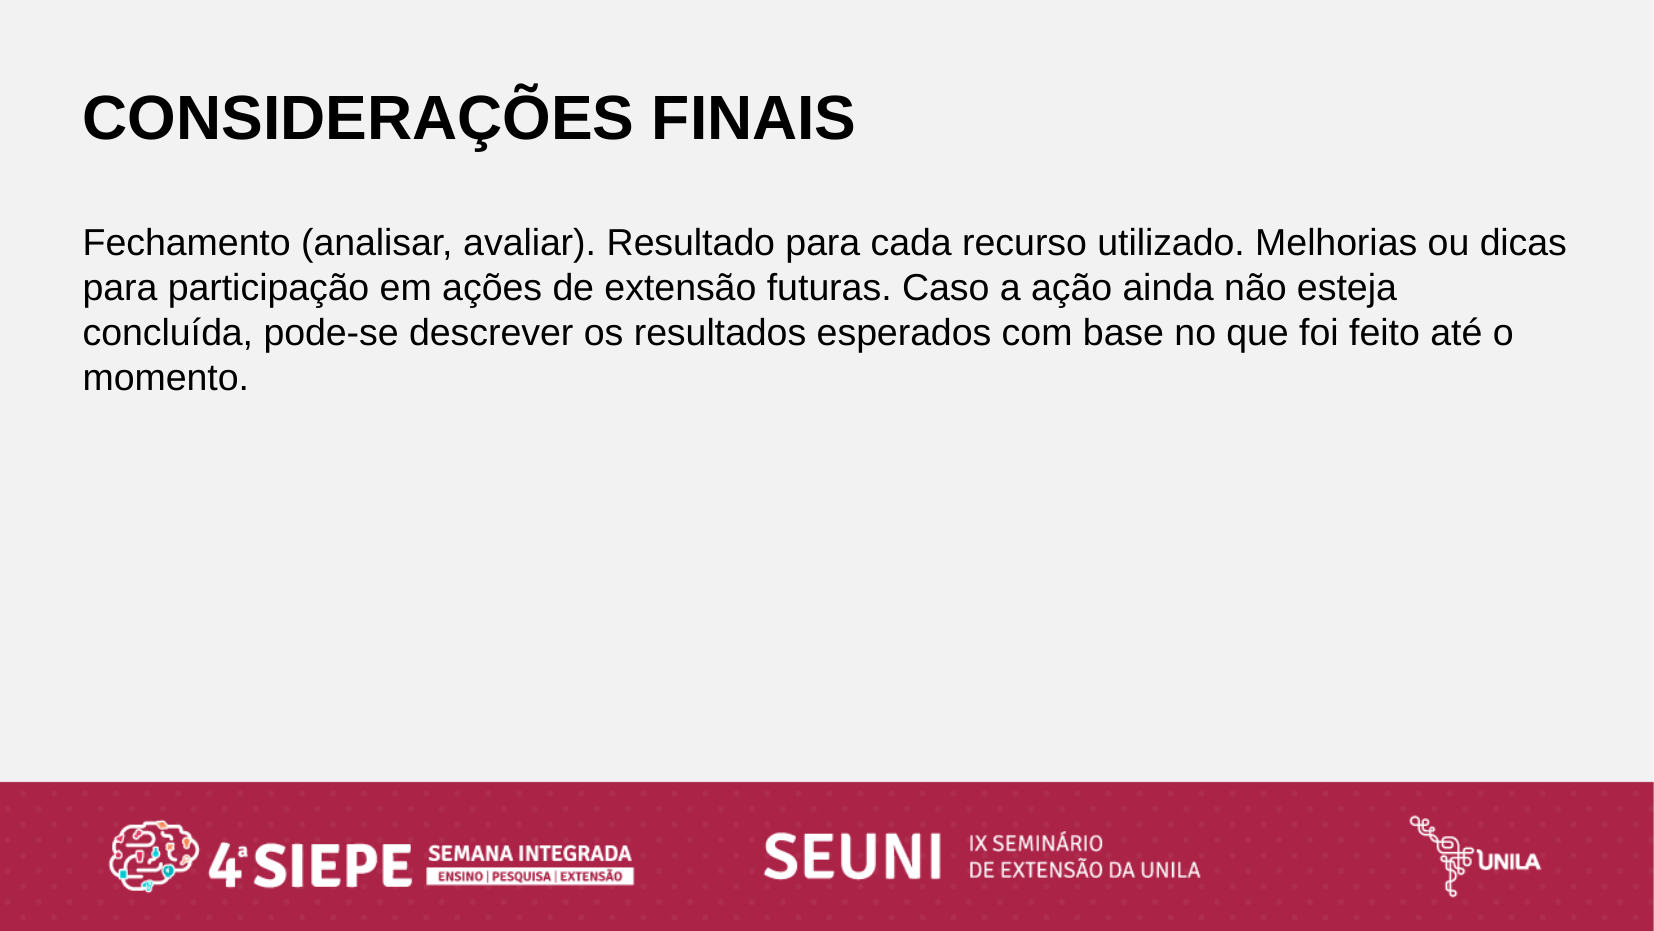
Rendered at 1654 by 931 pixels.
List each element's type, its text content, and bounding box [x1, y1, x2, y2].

list Fechamento (analisar, avaliar). Resultado para cada recurso utilizado. Melhorias ou dicas para participação em ações de extensão futuras. Caso a ação ainda não esteja concluída, pode-se descrever os resultados esperados com base no que foi feito até o momento. [82, 217, 1571, 757]
picture [0, 0, 1654, 931]
title CONSIDERAÇÕES FINAIS [82, 37, 1571, 193]
